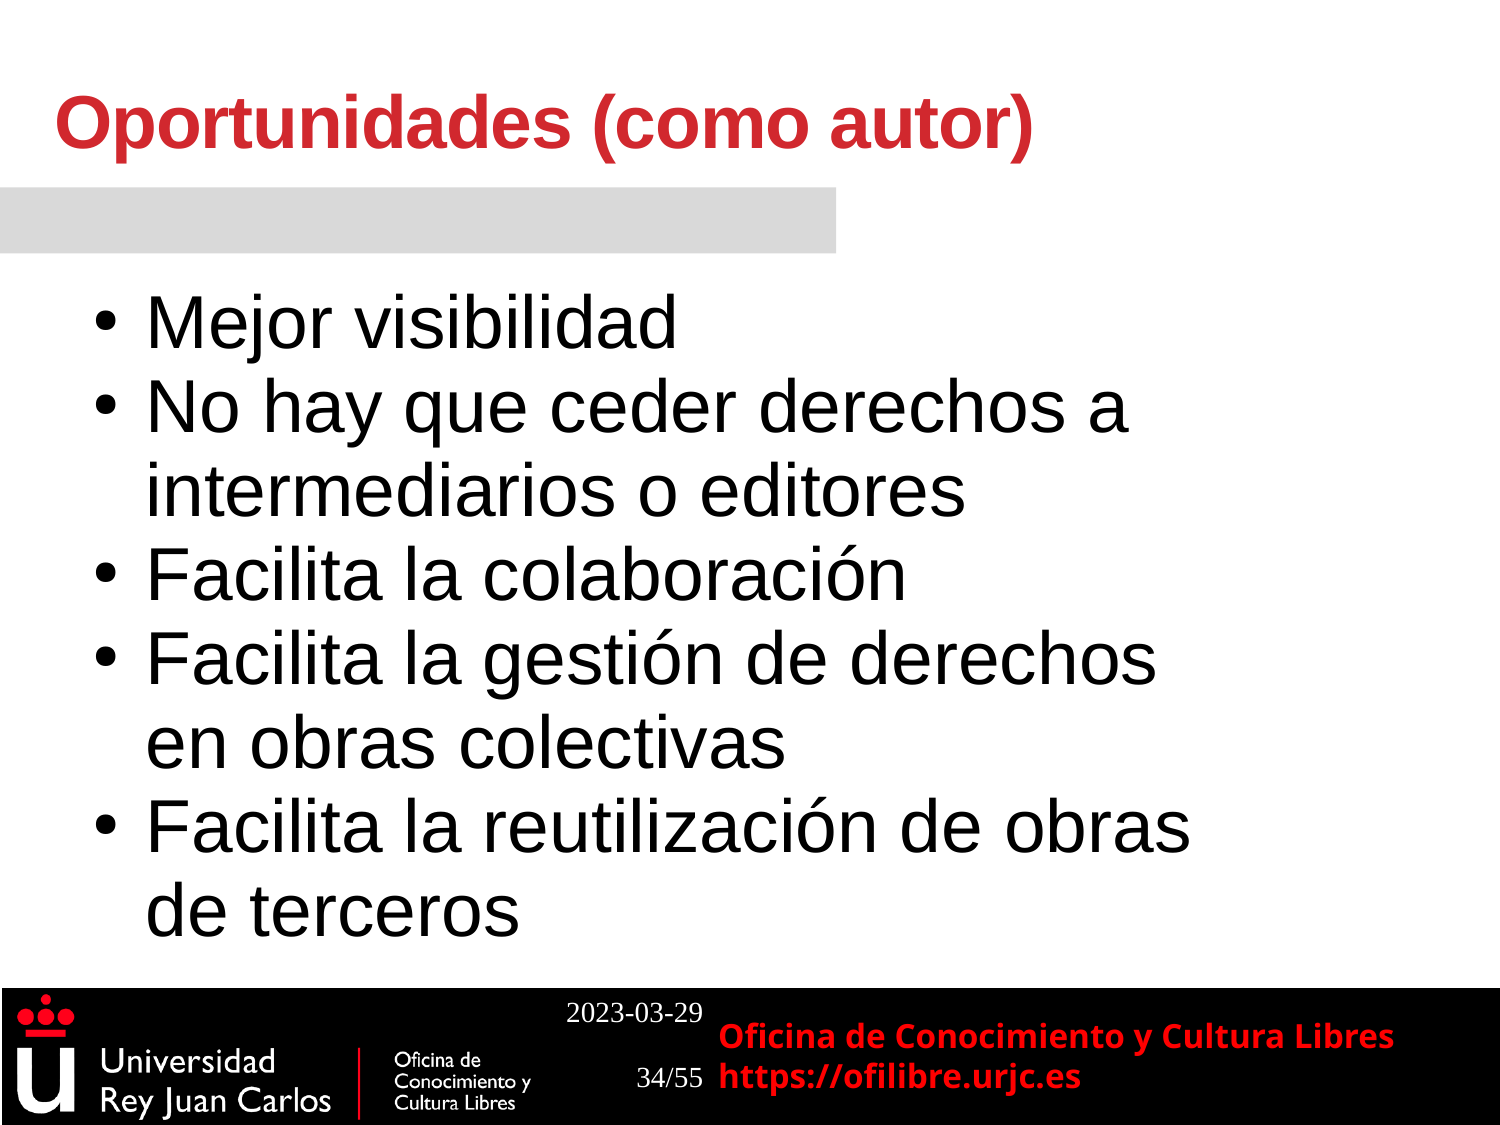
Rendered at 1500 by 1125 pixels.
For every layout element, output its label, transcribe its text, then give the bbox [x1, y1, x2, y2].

picture [17, 994, 531, 1120]
title [75, 7, 1425, 196]
text_box Mejor visibilidad No hay que ceder derechos a intermediarios o editores Facilita la colaboración Facilita la gestión de derechos en obras colectivas Facilita la reutilización de obras de terceros [60, 273, 1254, 961]
text_box Oportunidades (como autor) [39, 24, 1366, 172]
